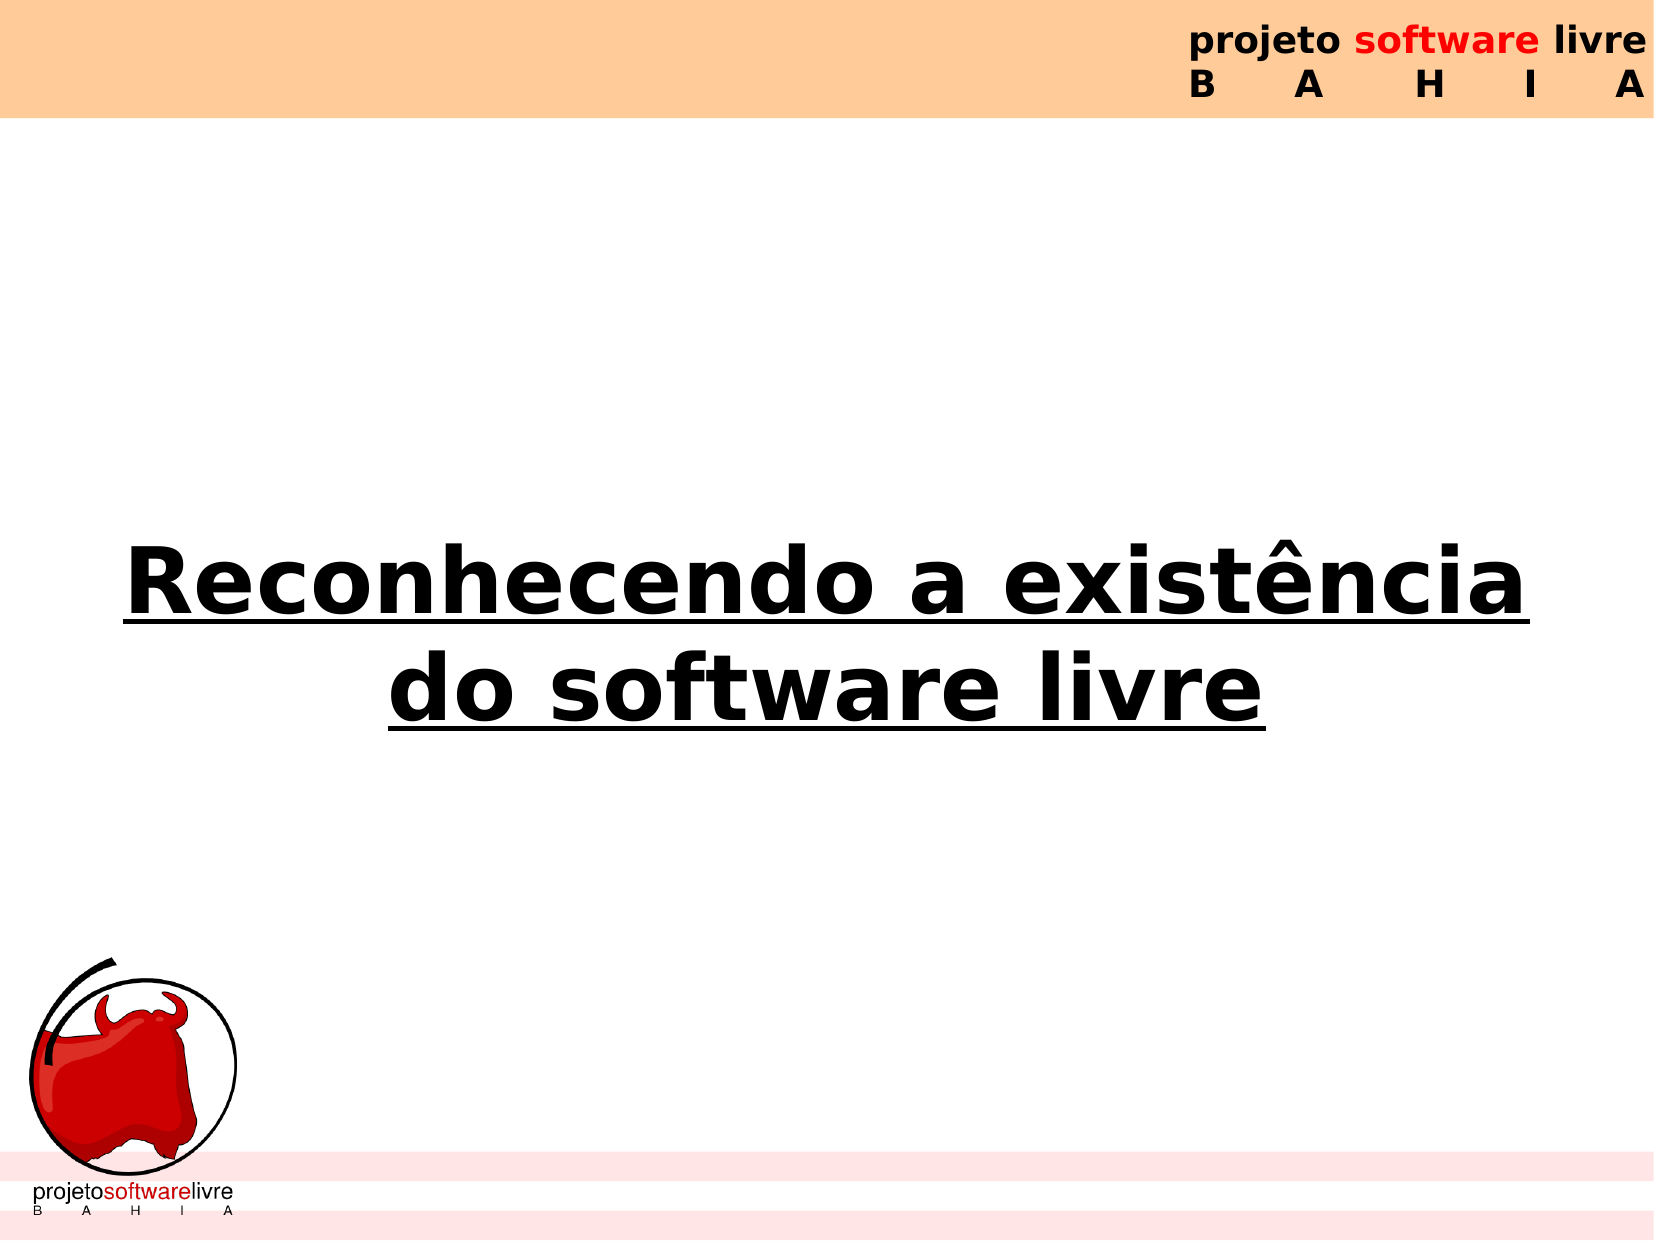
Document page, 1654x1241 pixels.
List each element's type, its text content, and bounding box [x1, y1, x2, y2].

title Reconhecendo a existência do software livre [82, 501, 1571, 768]
picture [29, 957, 237, 1215]
